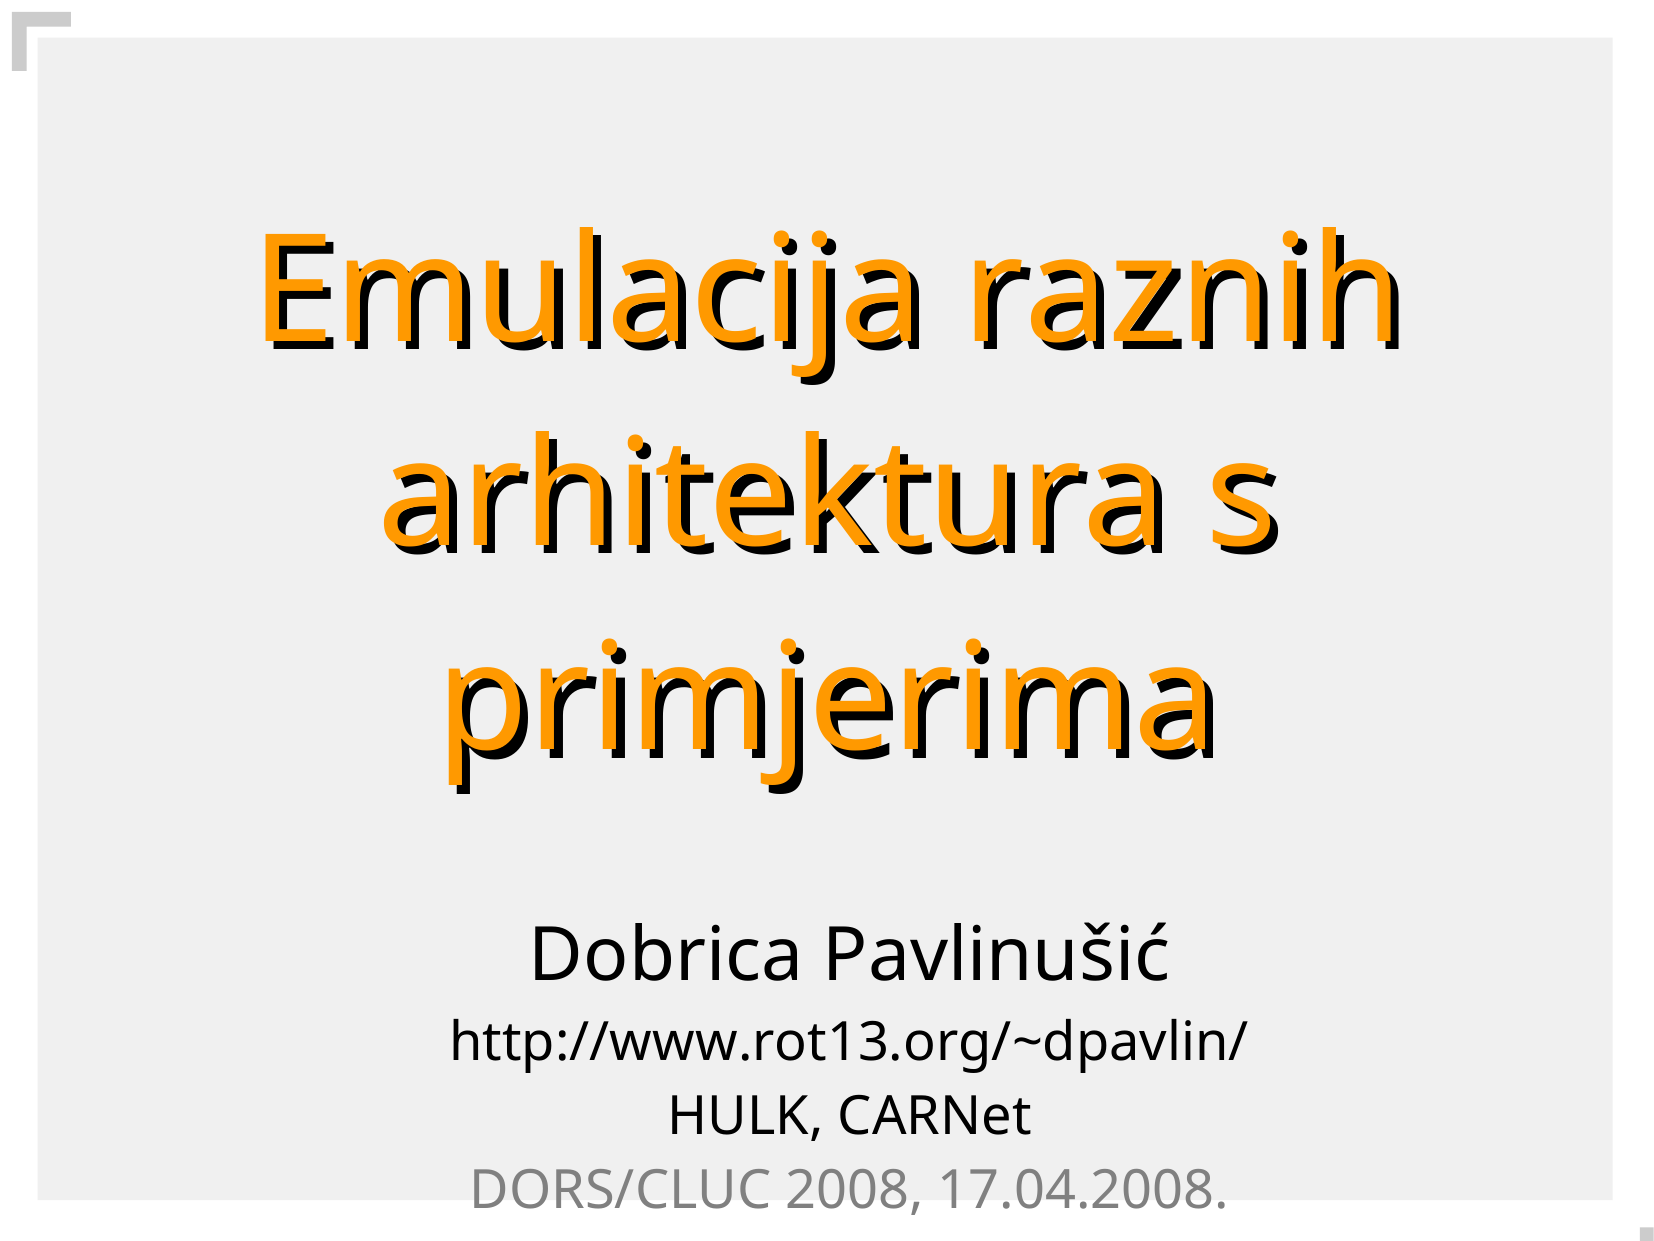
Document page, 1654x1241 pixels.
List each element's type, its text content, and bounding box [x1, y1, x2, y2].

list Dobrica Pavlinušić http://www.rot13.org/~dpavlin/ HULK, CARNet DORS/CLUC 2008, 17.04.2008. [121, 900, 1561, 1164]
title Emulacija raznih arhitektura s primjerima [121, 234, 1534, 741]
